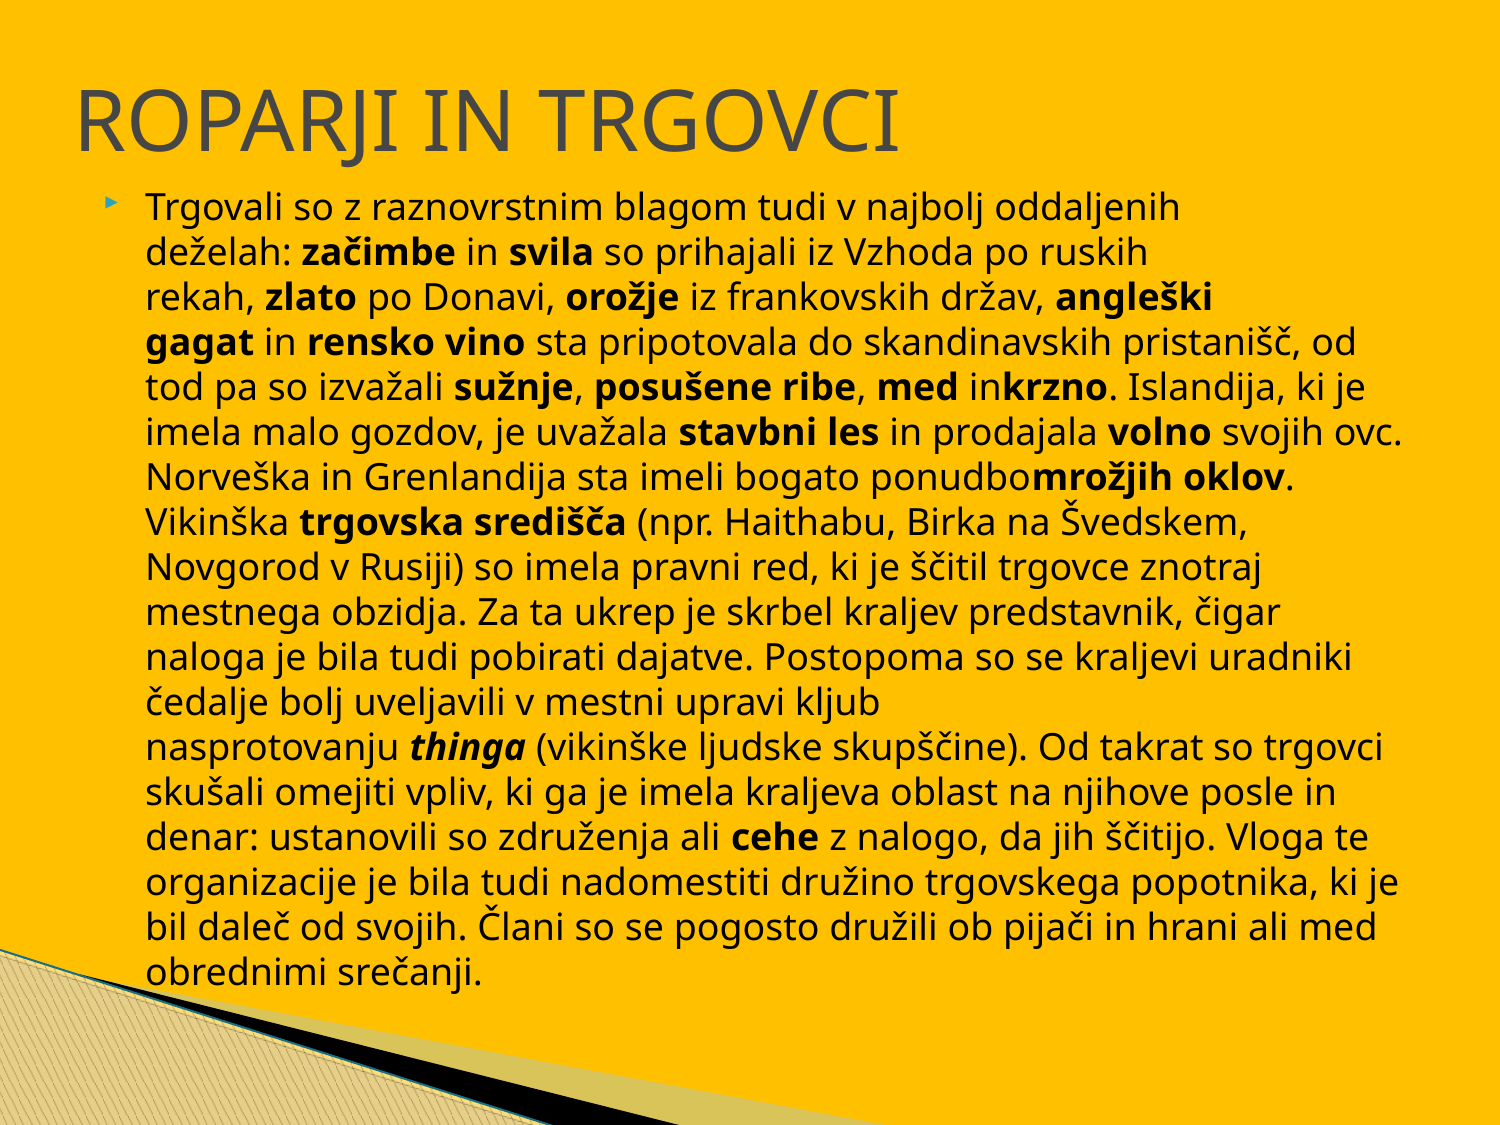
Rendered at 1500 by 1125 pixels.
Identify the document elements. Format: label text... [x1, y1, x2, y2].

list Trgovali so z raznovrstnim blagom tudi v najbolj oddaljenih deželah: začimbe in svila so prihajali iz Vzhoda po ruskih rekah, zlato po Donavi, orožje iz frankovskih držav, angleški gagat in rensko vino sta pripotovala do skandinavskih pristanišč, od tod pa so izvažali sužnje, posušene ribe, med inkrzno. Islandija, ki je imela malo gozdov, je uvažala stavbni les in prodajala volno svojih ovc. Norveška in Grenlandija sta imeli bogato ponudbomrožjih oklov. Vikinška trgovska središča (npr. Haithabu, Birka na Švedskem, Novgorod v Rusiji) so imela pravni red, ki je ščitil trgovce znotraj mestnega obzidja. Za ta ukrep je skrbel kraljev predstavnik, čigar naloga je bila tudi pobirati dajatve. Postopoma so se kraljevi uradniki čedalje bolj uveljavili v mestni upravi kljub nasprotovanju thinga (vikinške ljudske skupščine). Od takrat so trgovci skušali omejiti vpliv, ki ga je imela kraljeva oblast na njihove posle in denar: ustanovili so združenja ali cehe z nalogo, da jih ščitijo. Vloga te organizacije je bila tudi nadomestiti družino trgovskega popotnika, ki je bil daleč od svojih. Člani so se pogosto družili ob pijači in hrani ali med obrednimi srečanji. [70, 175, 1421, 919]
title ROPARJI IN TRGOVCI [58, 23, 1409, 211]
